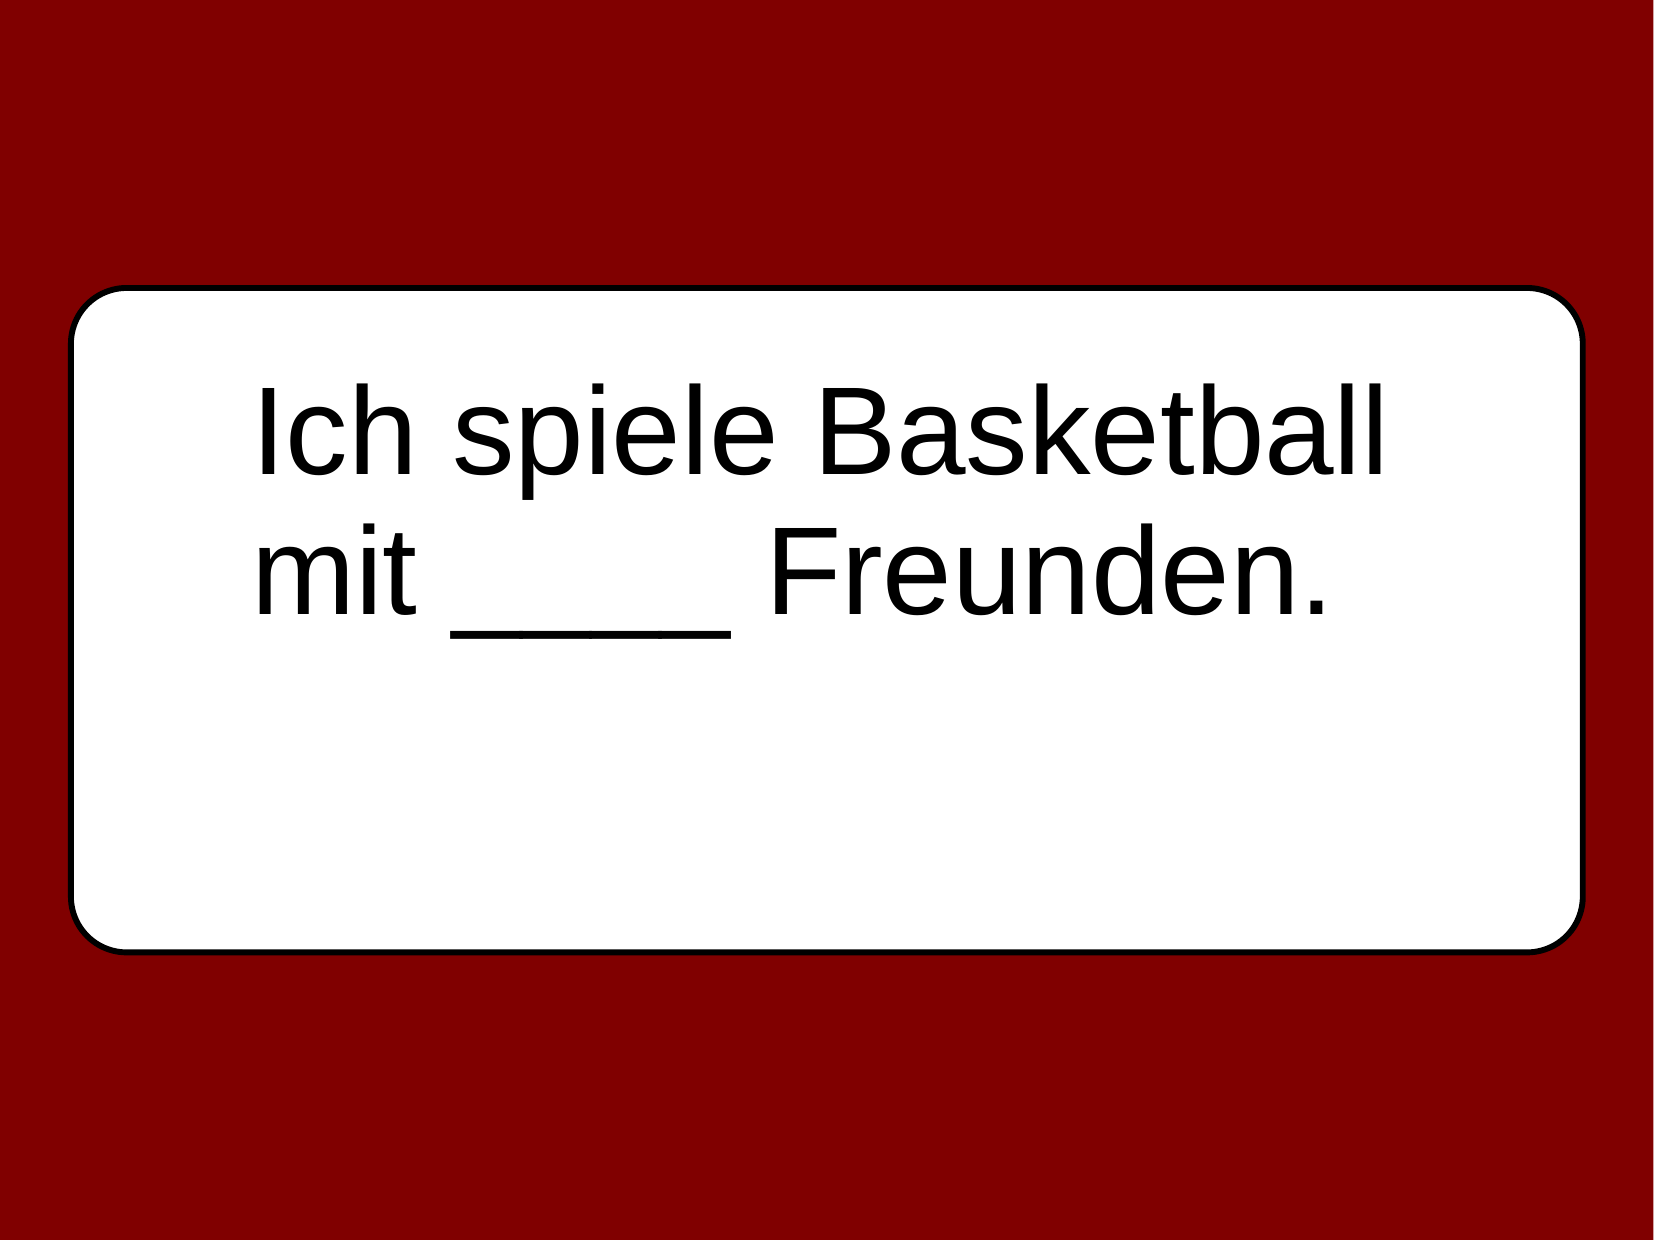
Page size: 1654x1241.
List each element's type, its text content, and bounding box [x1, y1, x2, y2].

text_box Ich spiele Basketball mit ____ Freunden. [236, 354, 1477, 661]
text_box [70, 287, 1583, 953]
